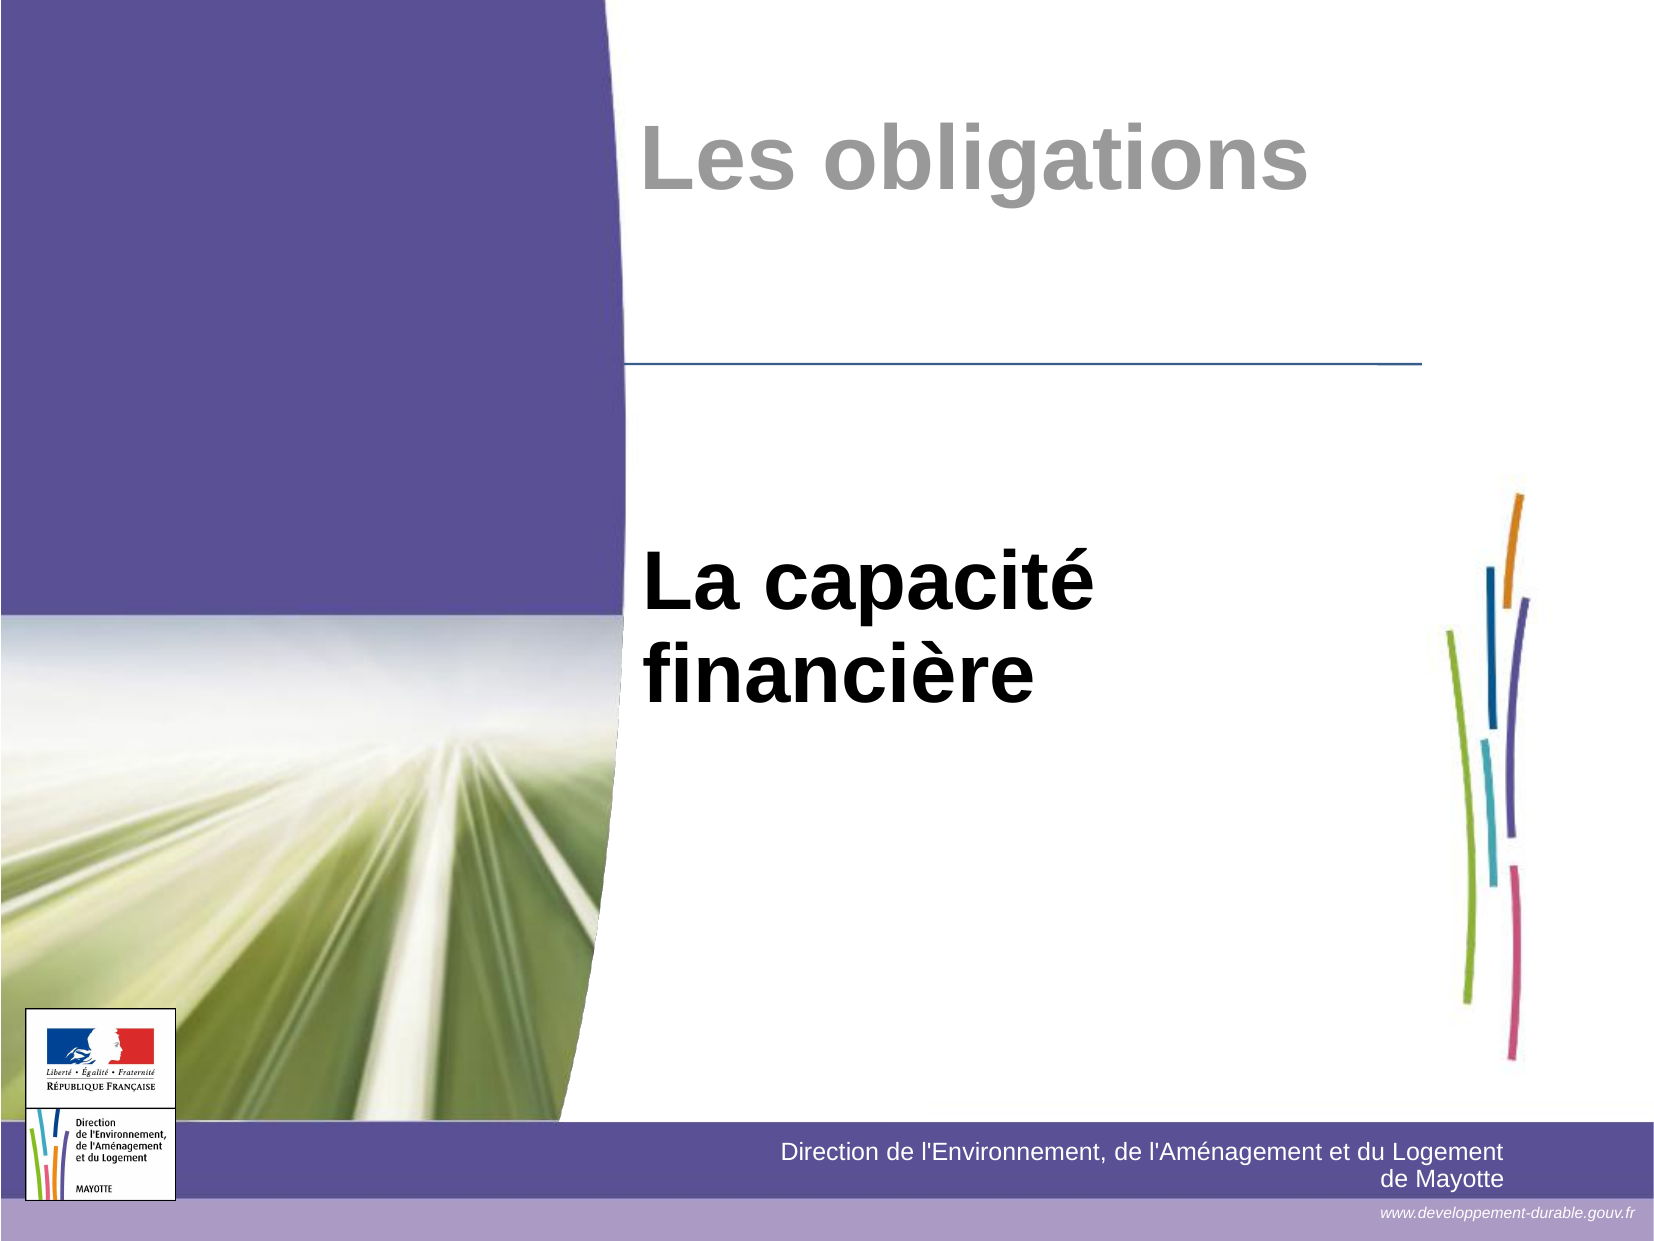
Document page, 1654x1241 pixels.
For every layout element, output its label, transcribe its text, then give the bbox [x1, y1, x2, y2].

text_box La capacité financière [628, 526, 1435, 1007]
title Les obligations [639, 56, 1654, 250]
